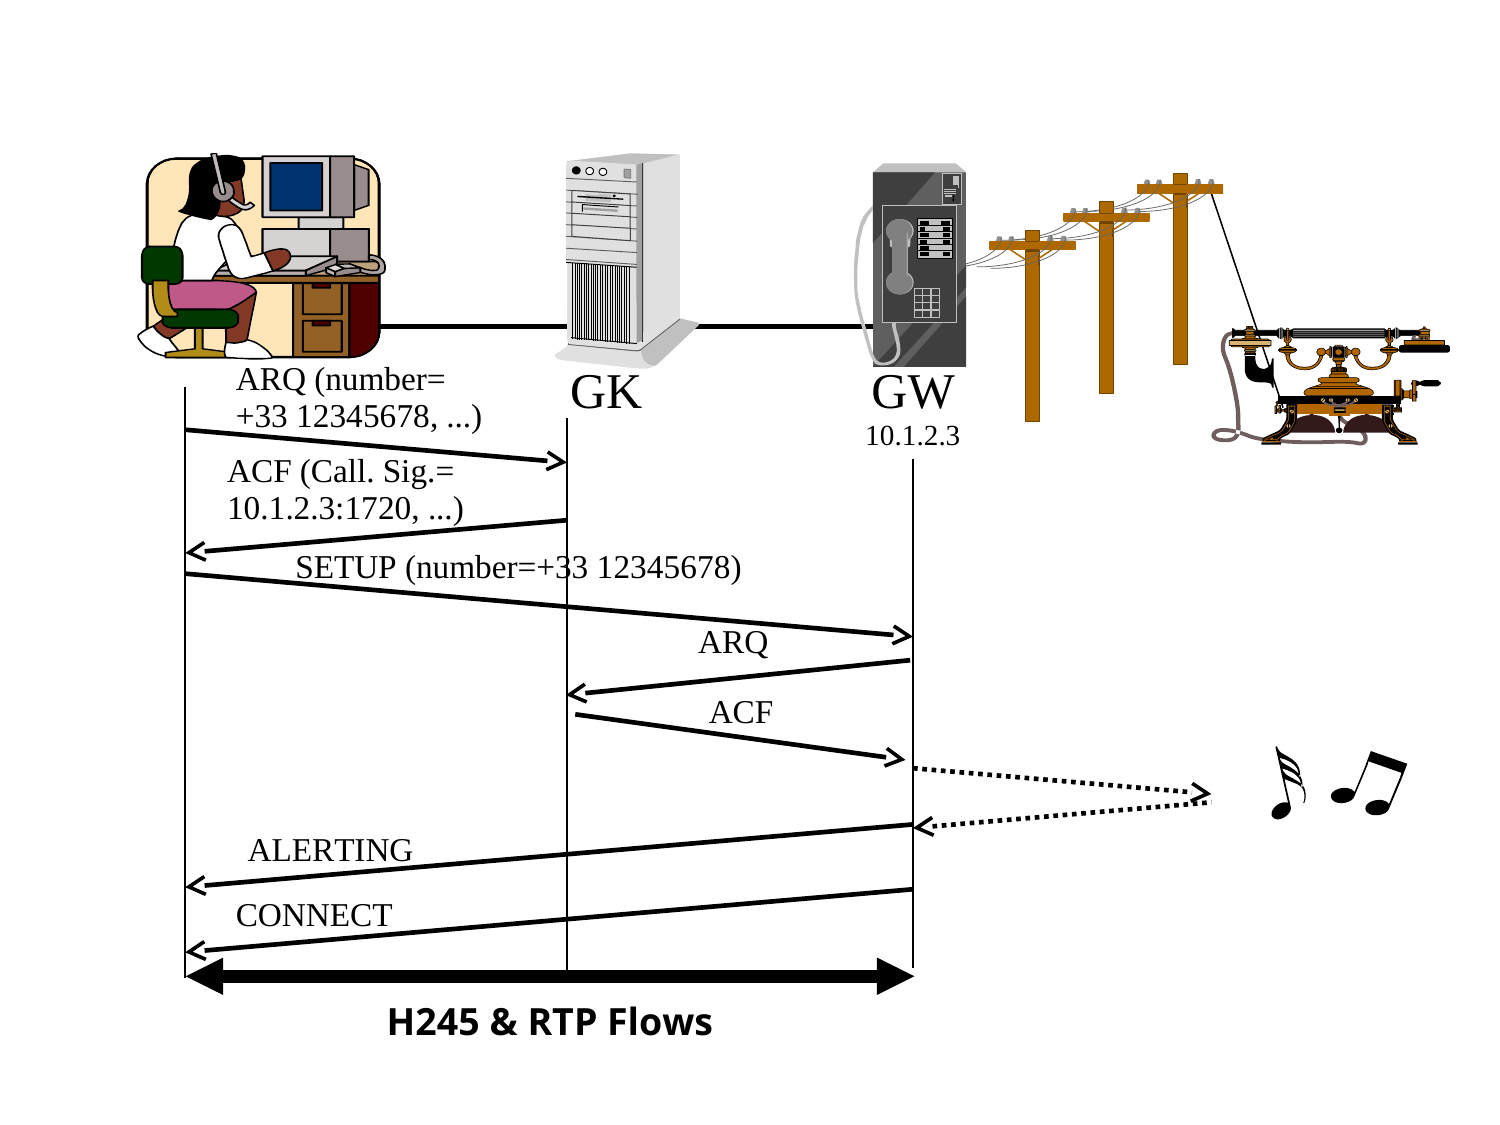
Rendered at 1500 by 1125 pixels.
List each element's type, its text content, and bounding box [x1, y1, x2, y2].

text_box ARQ (number= +33 12345678, ...) [221, 353, 498, 443]
text_box ACF [693, 685, 789, 739]
text_box CONNECT [221, 889, 408, 942]
text_box SETUP (number=+33 12345678) [280, 540, 758, 594]
text_box ARQ [683, 616, 784, 669]
picture [555, 153, 699, 369]
text_box ACF (Call. Sig.= 10.1.2.3:1720, ...) [212, 445, 480, 535]
text_box H245 & RTP Flows [371, 987, 729, 1055]
text_box ALERTING [233, 824, 429, 877]
text_box SETUP (number=+33 12345678) [280, 585, 381, 594]
text_box GW 10.1.2.3 [850, 356, 976, 460]
picture [1271, 746, 1408, 820]
picture [137, 153, 388, 361]
picture [853, 163, 1450, 447]
text_box GK [555, 356, 657, 428]
